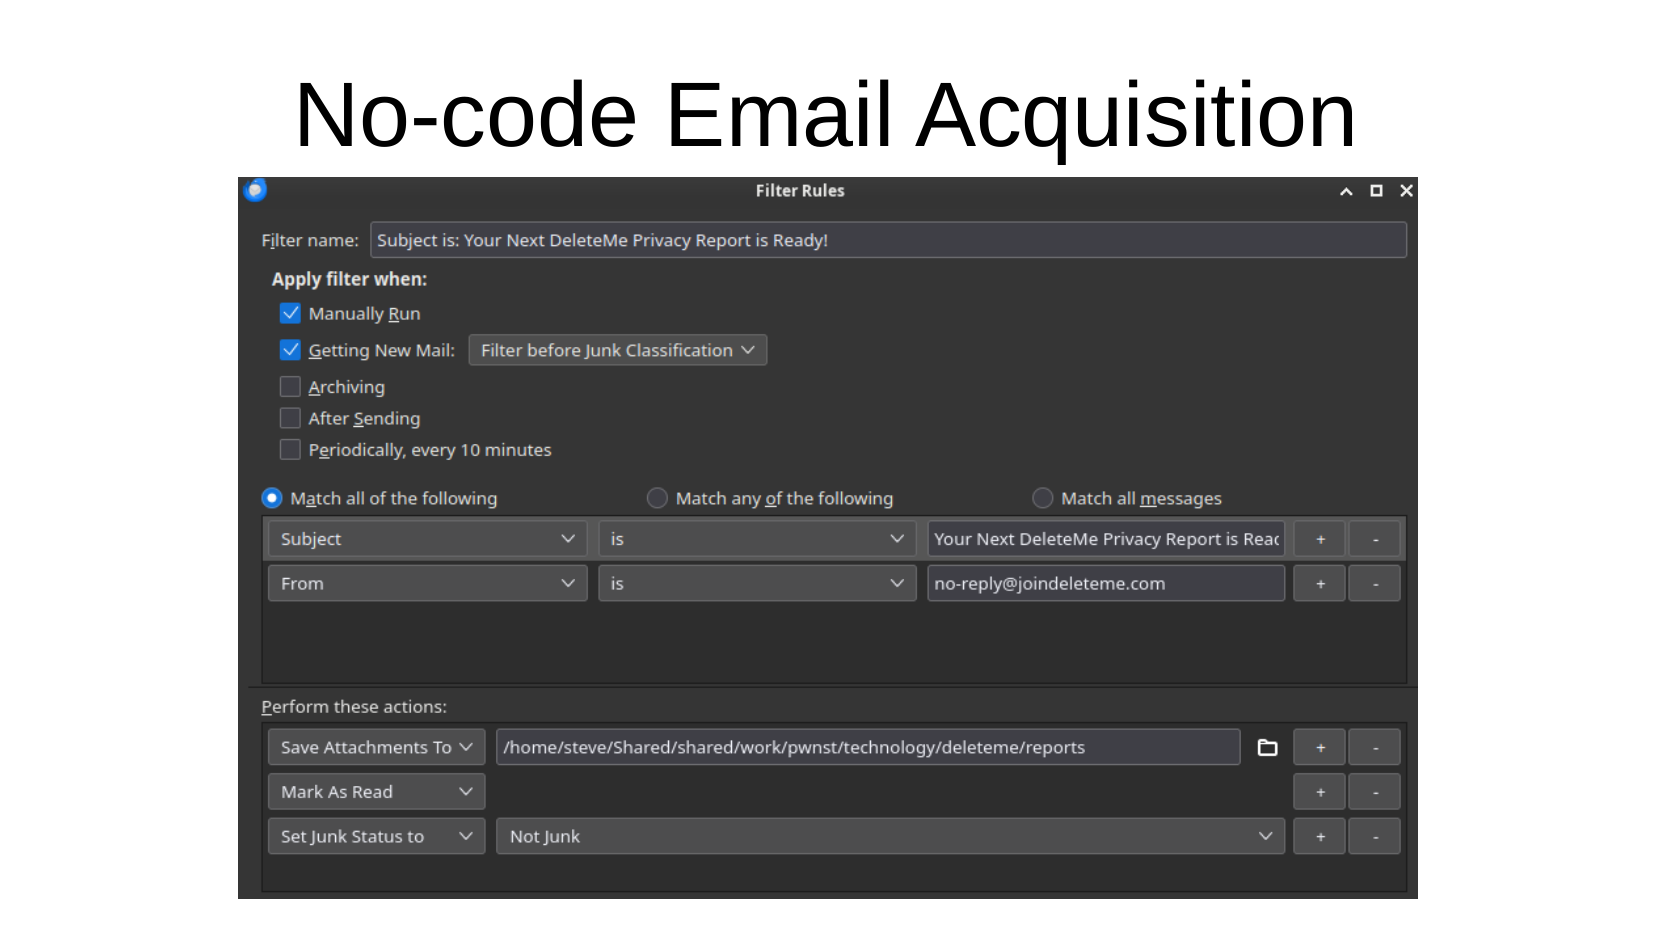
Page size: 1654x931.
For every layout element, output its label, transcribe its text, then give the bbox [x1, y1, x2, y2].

picture [238, 177, 1418, 899]
title No-code Email Acquisition [82, 37, 1571, 193]
